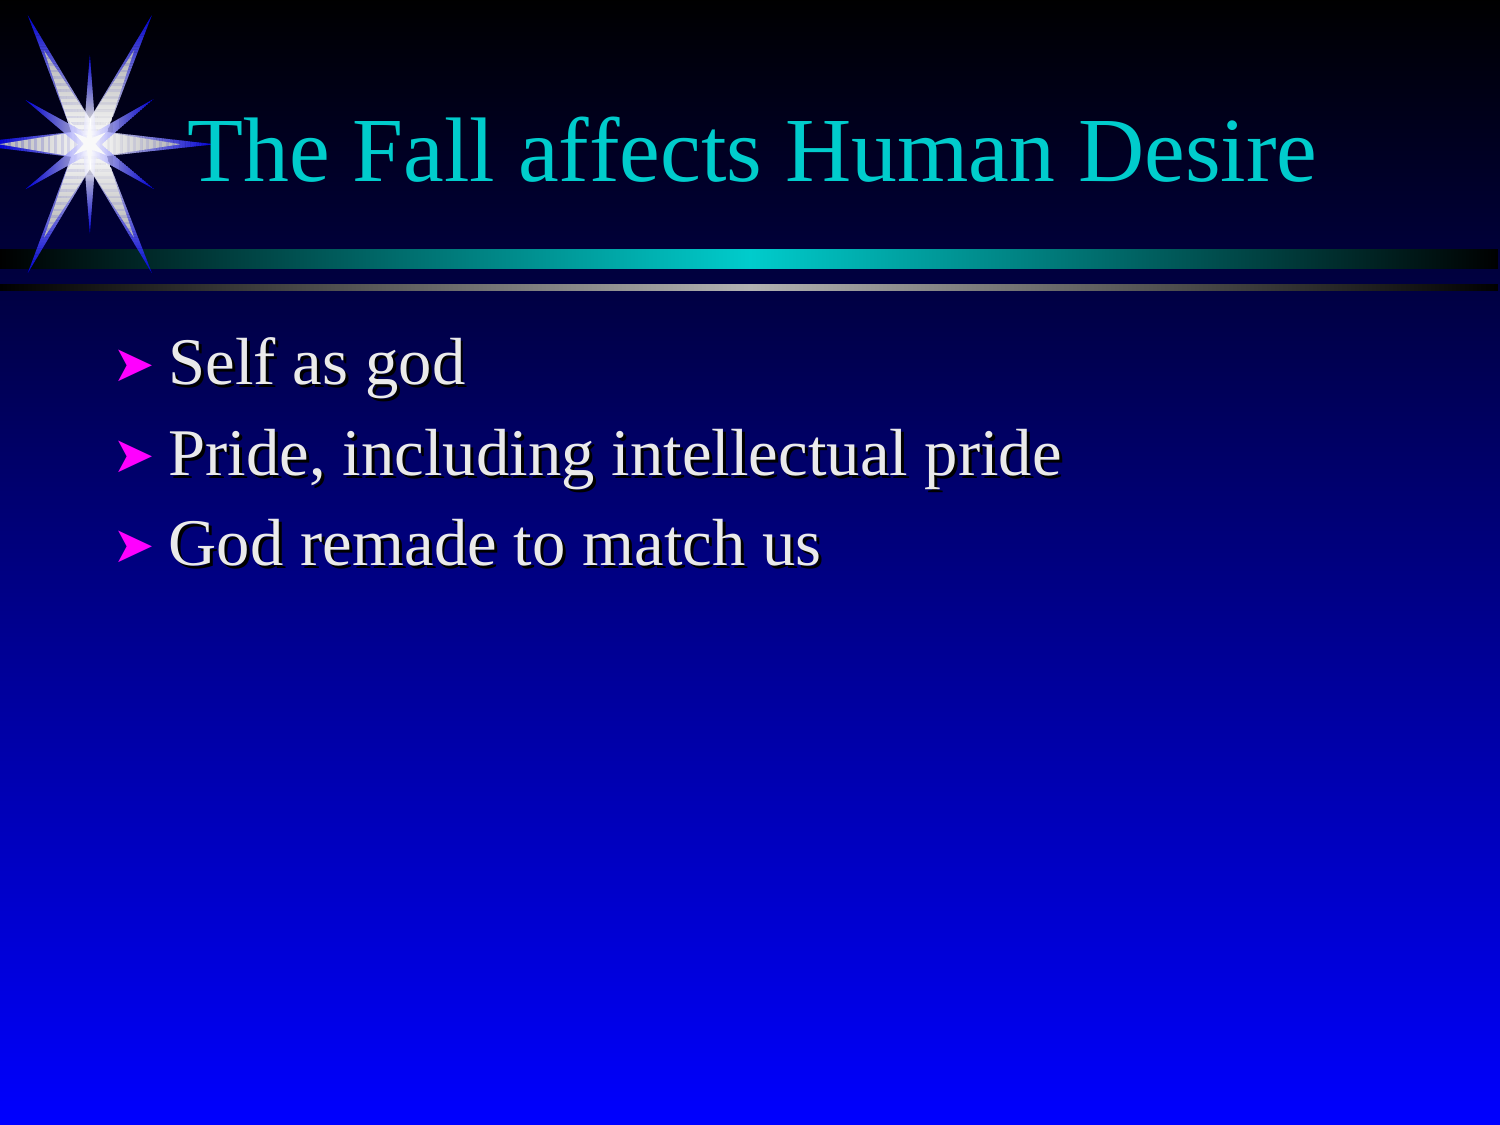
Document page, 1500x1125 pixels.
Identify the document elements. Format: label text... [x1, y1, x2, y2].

title The Fall affects Human Desire [187, 56, 1463, 244]
list Self as god Pride, including intellectual pride God remade to match us [112, 324, 1388, 1001]
